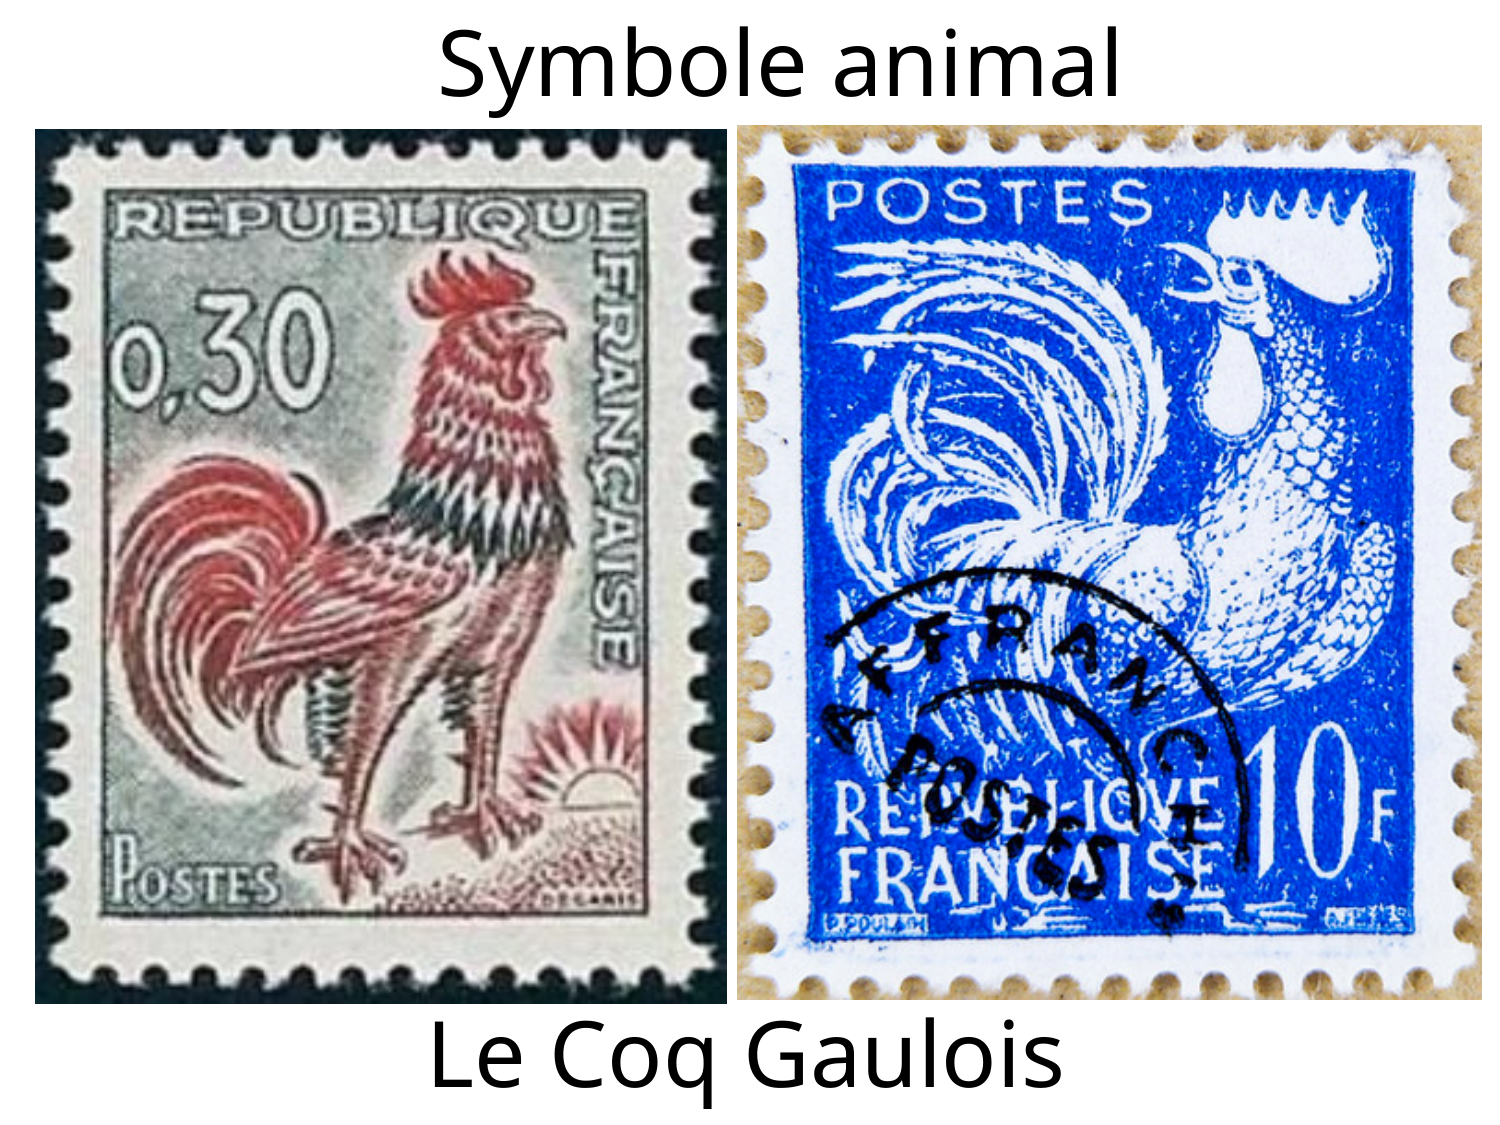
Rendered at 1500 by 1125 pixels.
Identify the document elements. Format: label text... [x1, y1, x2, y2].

title Le Coq Gaulois [70, 956, 1421, 1125]
picture [35, 129, 727, 1004]
picture [737, 125, 1482, 1000]
title Symbole animal [106, 0, 1457, 154]
